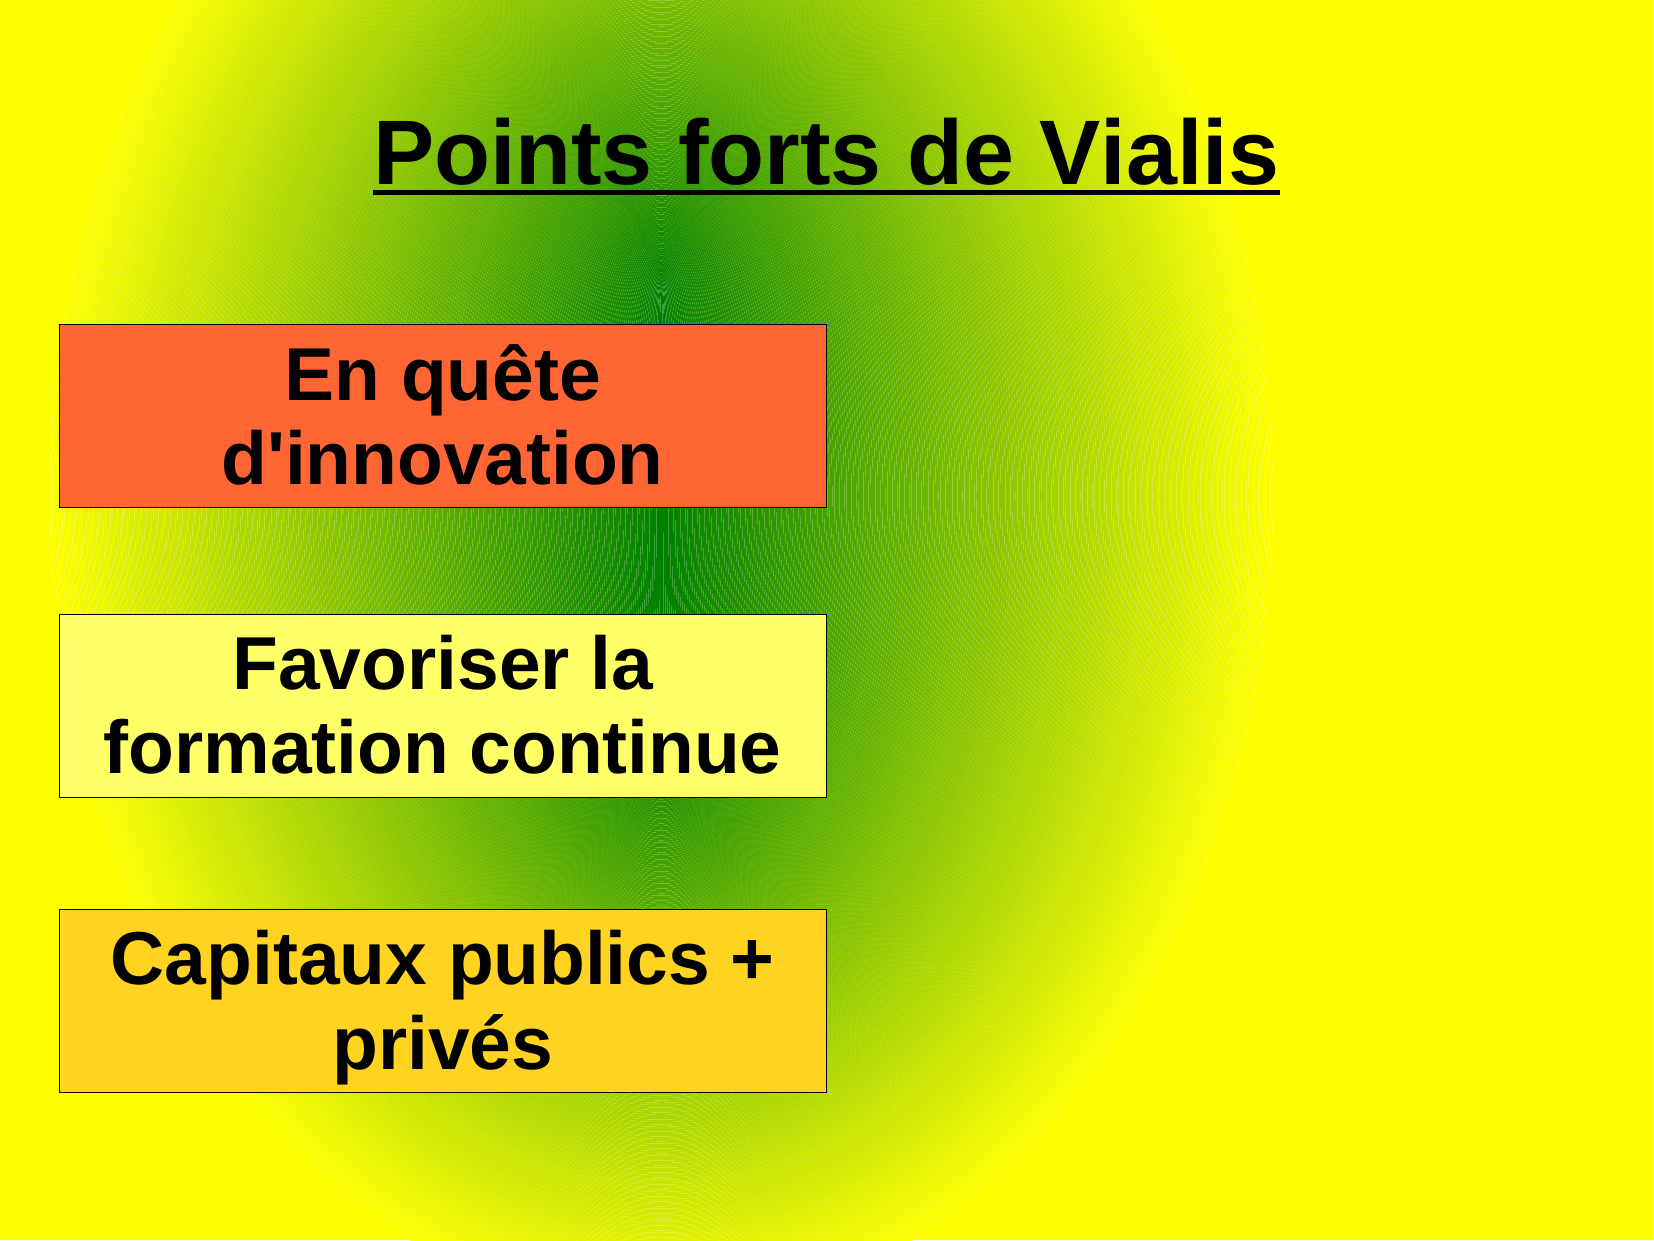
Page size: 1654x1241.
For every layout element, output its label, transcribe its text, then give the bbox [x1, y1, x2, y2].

text_box Capitaux publics + privés [59, 909, 827, 1093]
text_box En quête d'innovation [59, 324, 827, 508]
picture [845, 290, 1572, 1109]
text_box Favoriser la formation continue [59, 614, 827, 798]
title Points forts de Vialis [82, 49, 1571, 257]
